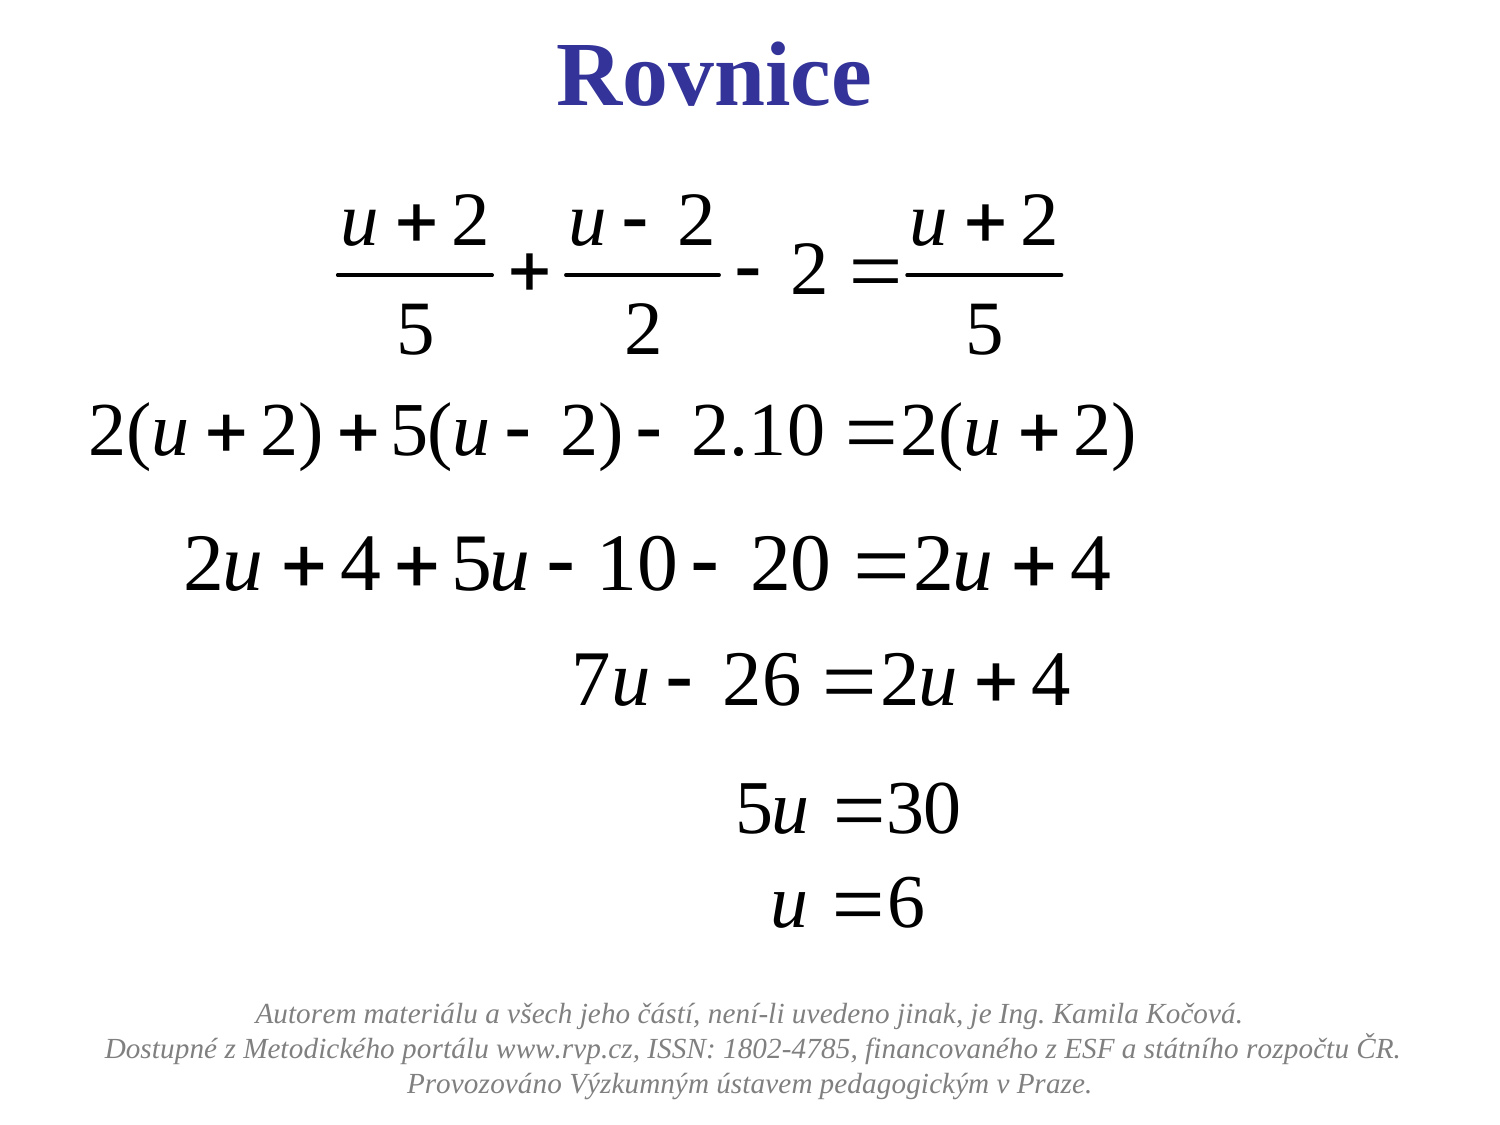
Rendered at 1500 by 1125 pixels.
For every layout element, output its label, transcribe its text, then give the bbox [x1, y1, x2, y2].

chart [560, 633, 1086, 726]
chart [761, 857, 939, 947]
chart [171, 515, 1124, 611]
chart [726, 763, 974, 853]
chart [76, 385, 1149, 487]
chart [324, 172, 1076, 372]
text_box Autorem materiálu a všech jeho částí, není-li uvedeno jinak, je Ing. Kamila Kočová. Dostupné z Metodického portálu www.rvp.cz, ISSN: 1802-4785, financovaného z ESF a státního rozpočtu ČR. Provozováno Výzkumným ústavem pedagogickým v Praze. [0, 986, 1500, 1125]
text_box Rovnice [76, 0, 1353, 138]
